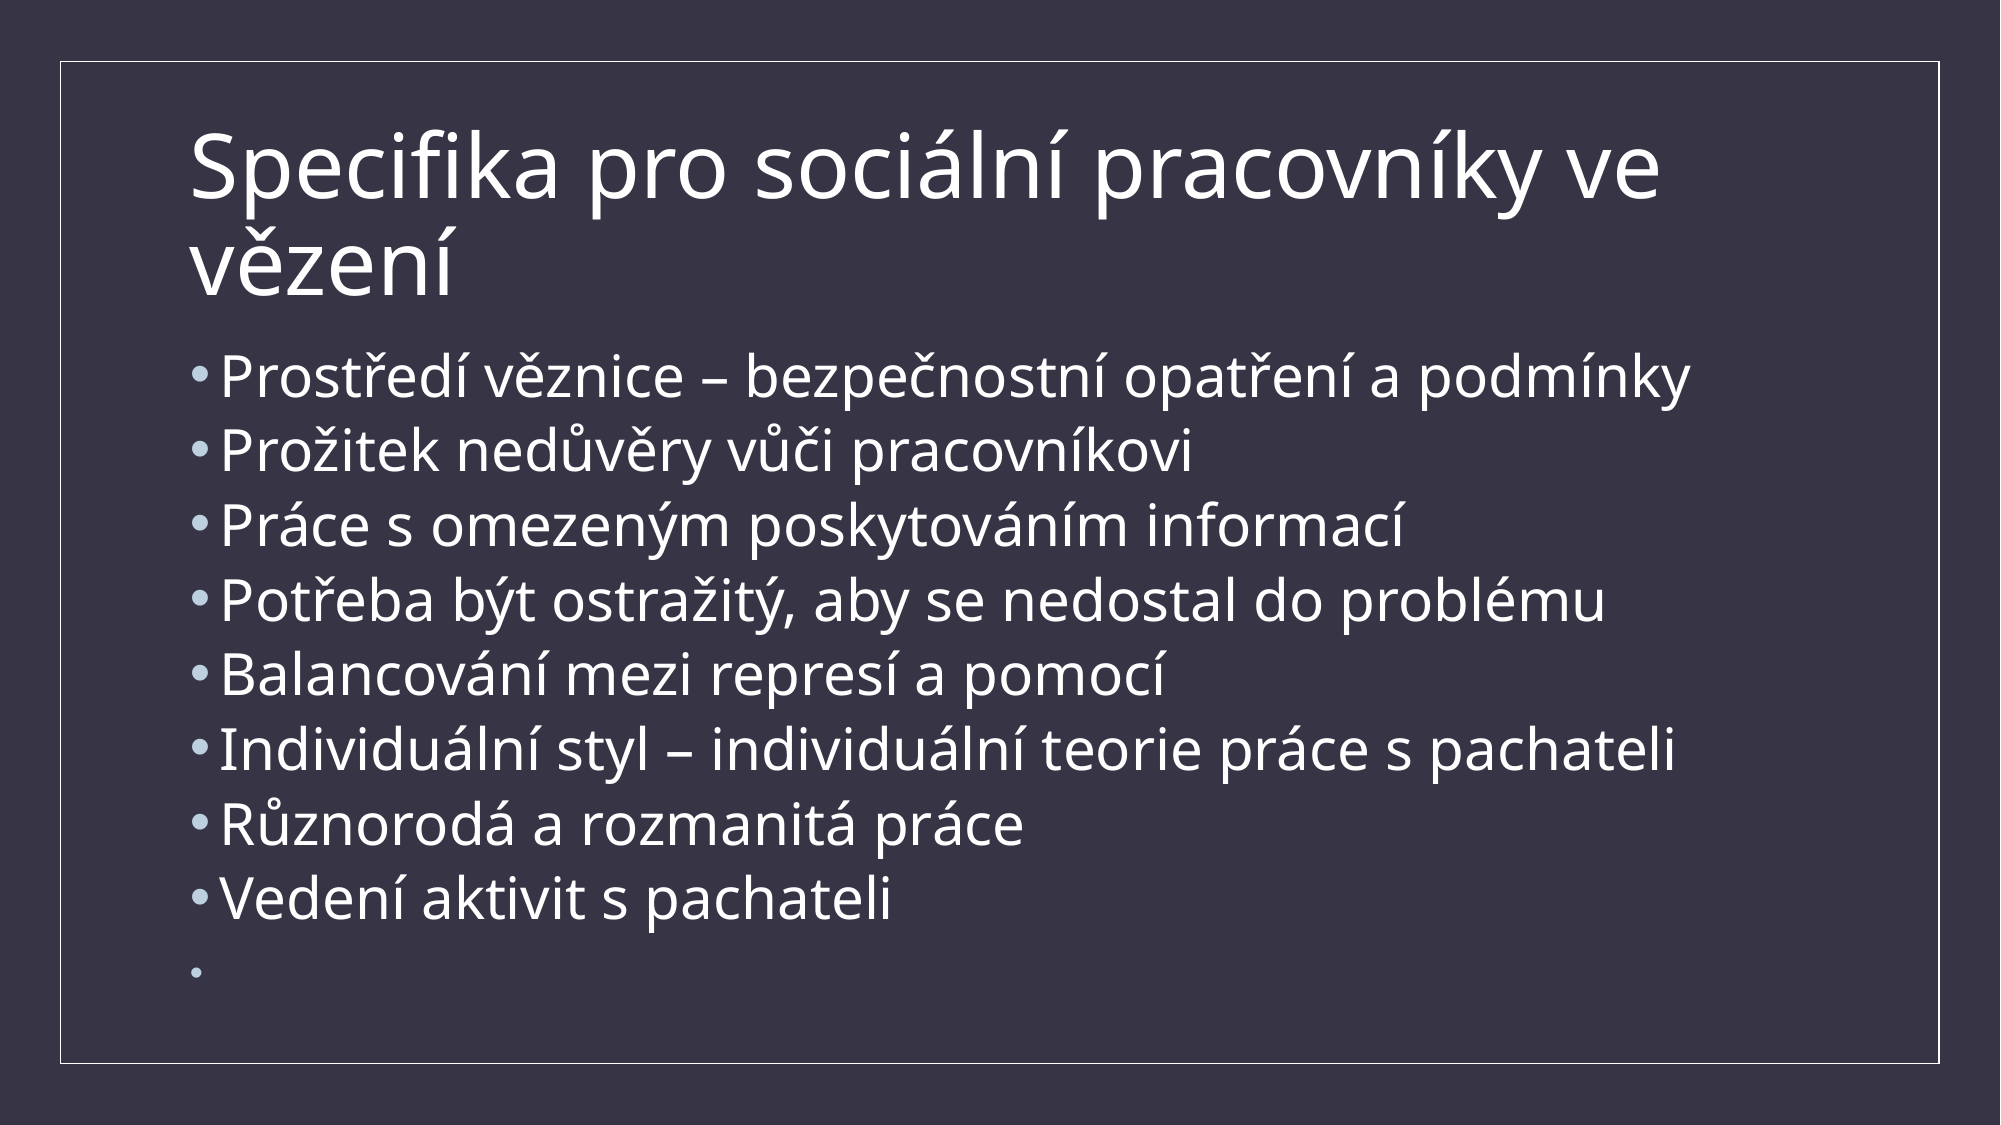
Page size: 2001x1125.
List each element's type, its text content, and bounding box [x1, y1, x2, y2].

list Prostředí věznice – bezpečnostní opatření a podmínky Prožitek nedůvěry vůči pracovníkovi Práce s omezeným poskytováním informací Potřeba být ostražitý, aby se nedostal do problému Balancování mezi represí a pomocí Individuální styl – individuální teorie práce s pachateli Různorodá a rozmanitá práce Vedení aktivit s pachateli [174, 345, 1825, 991]
title Specifika pro sociální pracovníky ve vězení [174, 105, 1825, 331]
